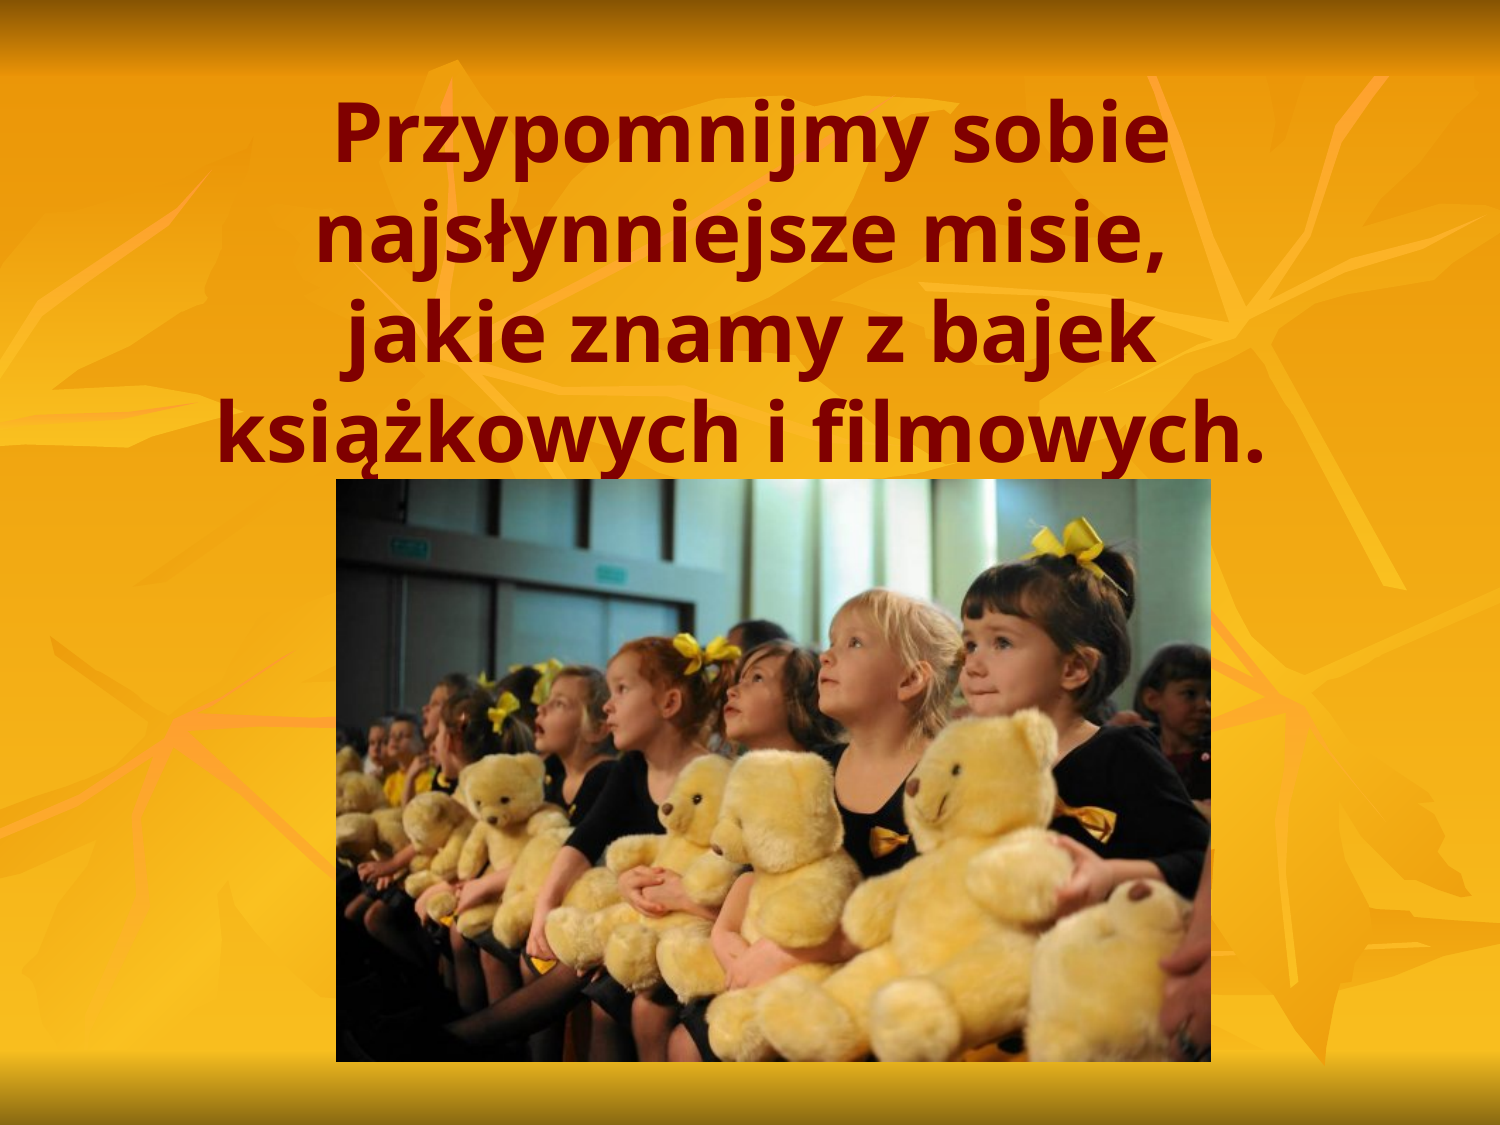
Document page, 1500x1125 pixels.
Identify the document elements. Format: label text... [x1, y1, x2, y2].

title Przypomnijmy sobie najsłynniejsze misie, jakie znamy z bajek książkowych i filmowych. [76, 54, 1427, 504]
picture [336, 479, 1211, 1062]
